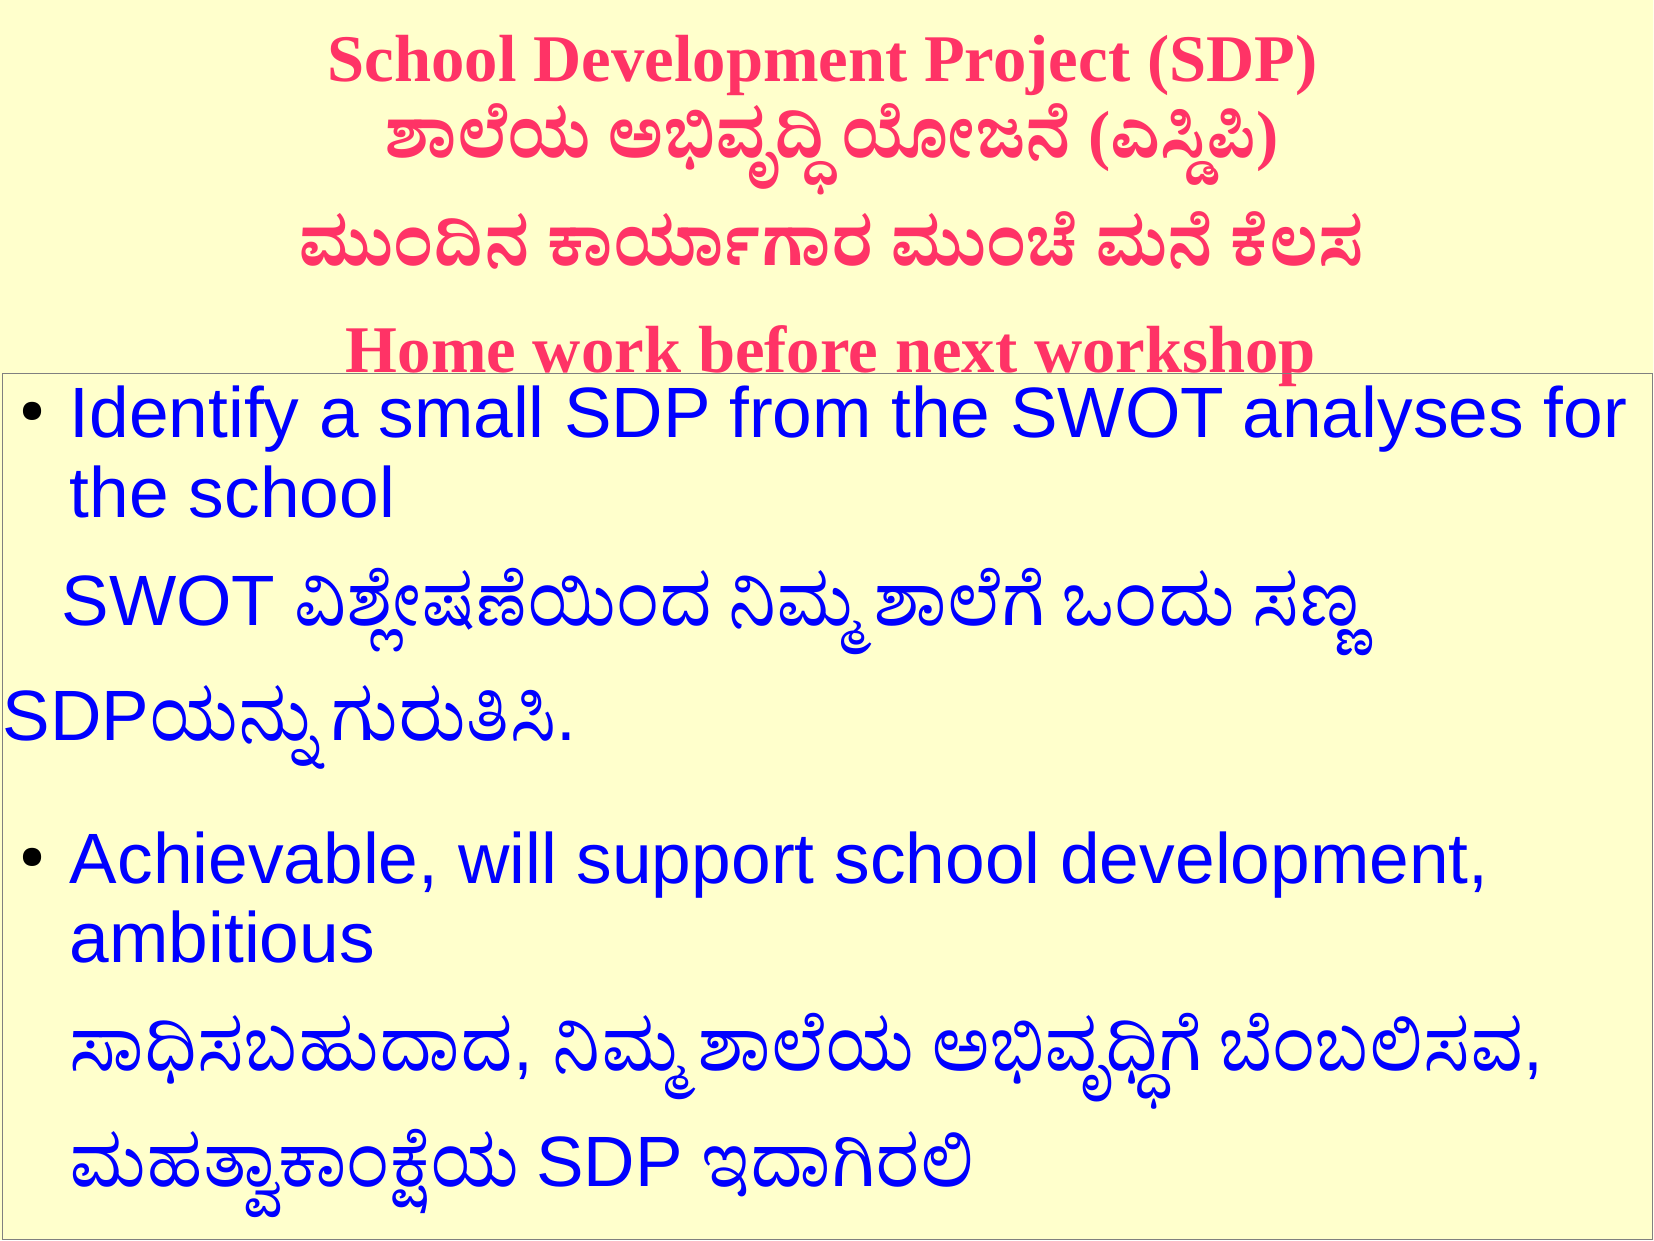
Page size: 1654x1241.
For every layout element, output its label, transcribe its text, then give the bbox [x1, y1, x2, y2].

title School Development Project (SDP) ಶಾಲೆಯ ಅಭಿವೃದ್ಧಿ ಯೋಜನೆ (ಎಸ್ಡಿಪಿ) ಮುಂದಿನ ಕಾರ್ಯಾಗಾರ ಮುಂಚೆ ಮನೆ ಕೆಲಸ Home work before next workshop [26, 25, 1637, 373]
list Identify a small SDP from the SWOT analyses for the school SWOT ವಿಶ್ಲೇಷಣೆಯಿಂದ ನಿಮ್ಮ ಶಾಲೆಗೆ ಒಂದು ಸಣ್ಣ SDPಯನ್ನು ಗುರುತಿಸಿ. Achievable, will support school development, ambitious ಸಾಧಿಸಬಹುದಾದ, ನಿಮ್ಮ ಶಾಲೆಯ ಅಭಿವೃಧ್ಧಿಗೆ ಬೆಂಬಲಿಸವ, ಮಹತ್ವಾಕಾಂಕ್ಷೆಯ SDP ಇದಾಗಿರಲಿ [2, 373, 1653, 1240]
